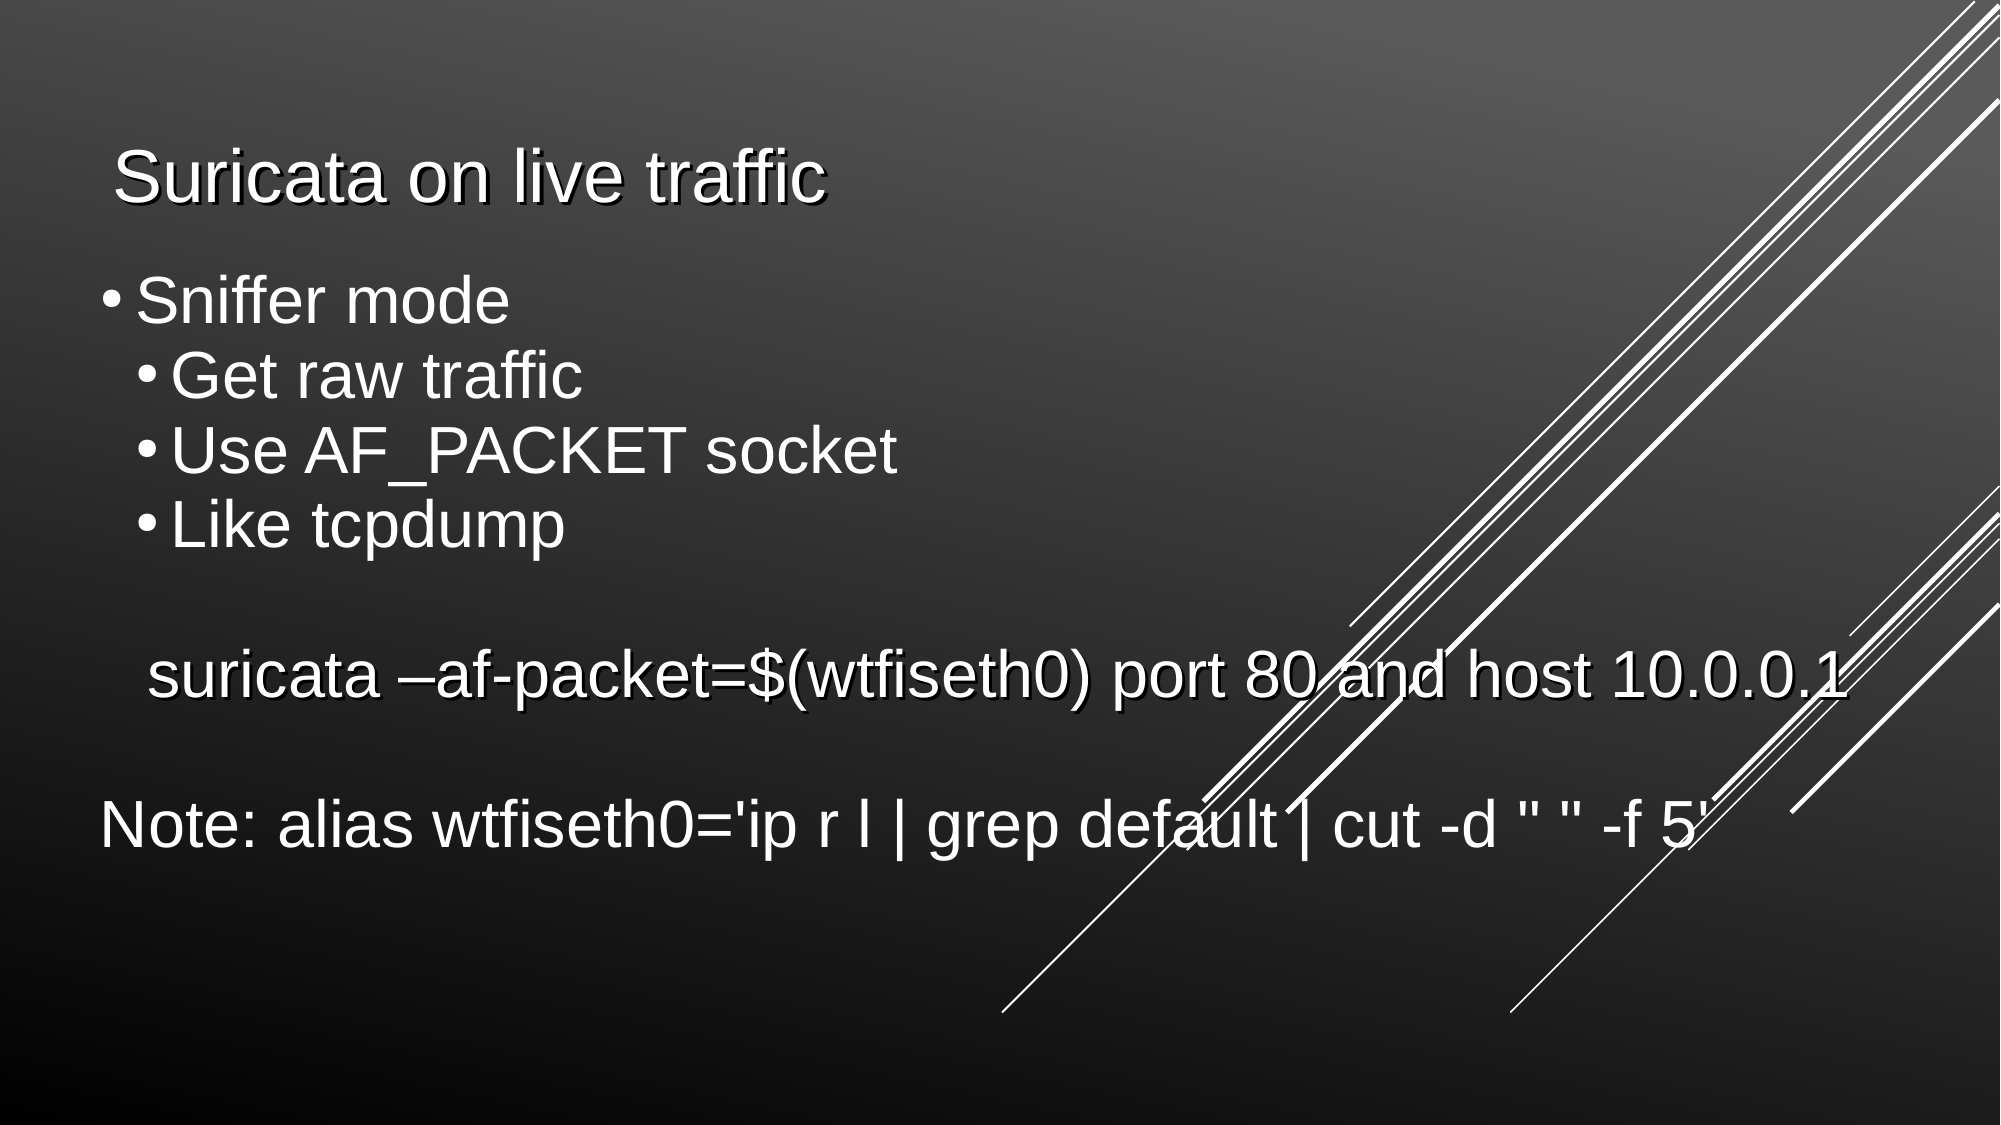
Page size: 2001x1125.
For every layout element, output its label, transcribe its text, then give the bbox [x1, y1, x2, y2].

subtitle Sniffer mode Get raw traffic Use AF_PACKET socket Like tcpdump suricata –af-packet=$(wtfiseth0) port 80 and host 10.0.0.1 Note: alias wtfiseth0='ip r l | grep default | cut -d " " -f 5' [99, 263, 1900, 916]
title Suricata on live traffic [112, 112, 1621, 240]
